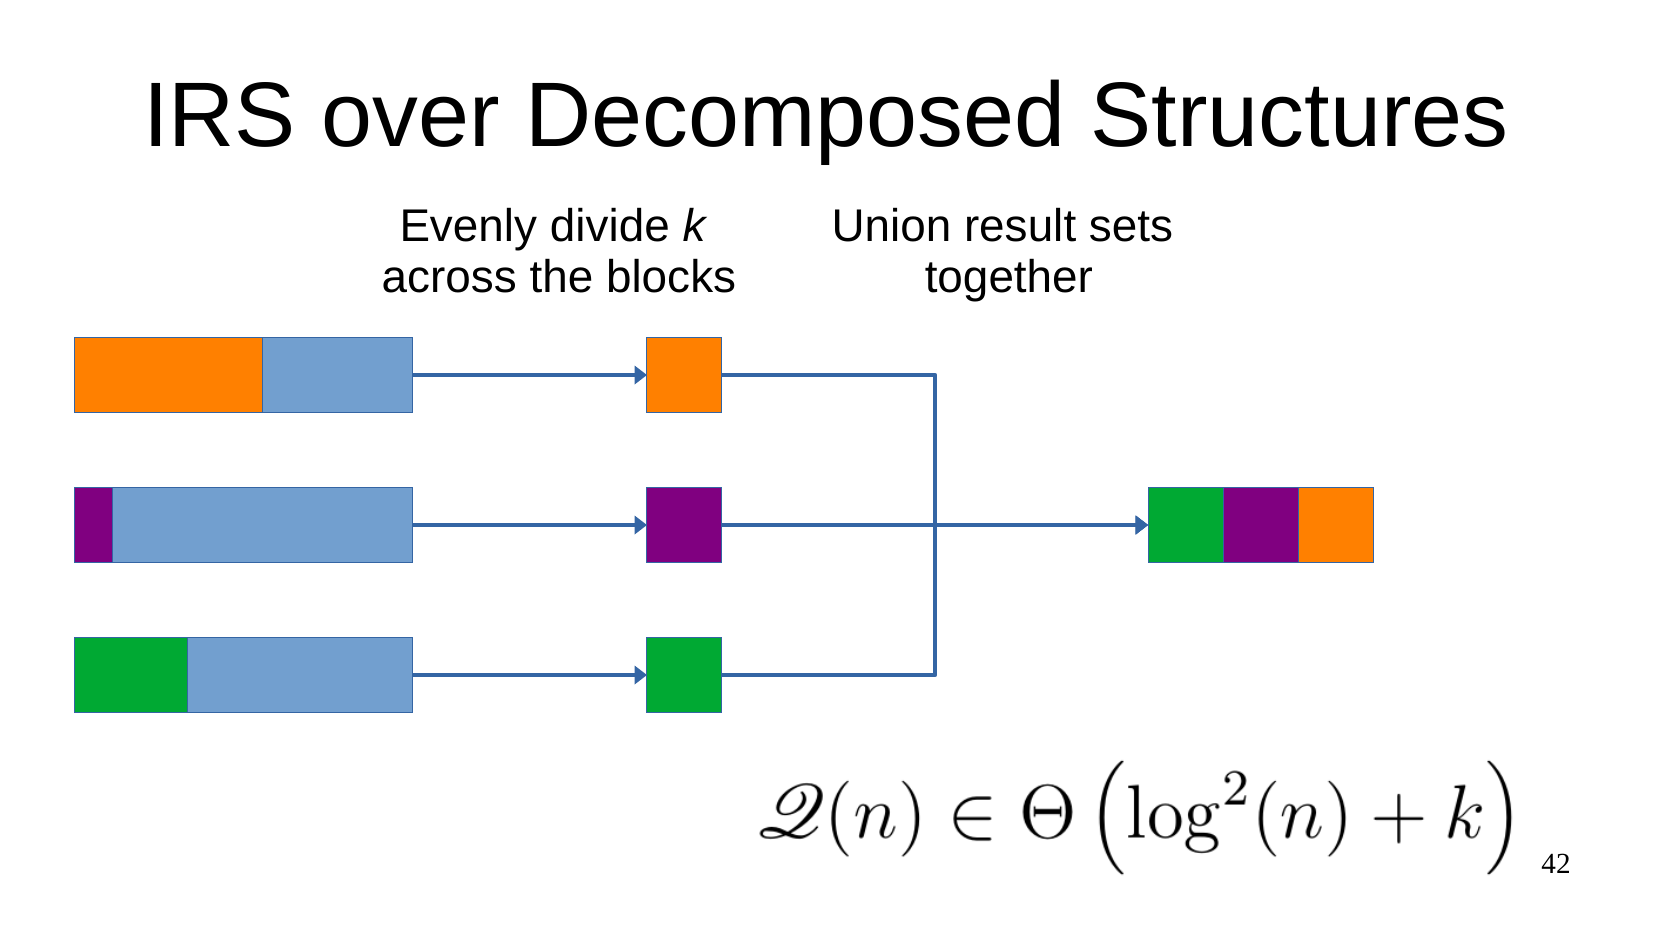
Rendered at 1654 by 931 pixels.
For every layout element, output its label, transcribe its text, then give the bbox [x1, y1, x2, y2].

text_box Union result sets together [816, 192, 1201, 310]
text_box Evenly divide k across the blocks [366, 192, 751, 310]
text_box [74, 487, 413, 563]
title IRS over Decomposed Structures [82, 37, 1571, 193]
text_box [646, 487, 722, 563]
text_box [74, 637, 413, 713]
text_box [646, 637, 722, 713]
text_box [646, 337, 722, 413]
text_box [74, 337, 413, 413]
text_box [1148, 487, 1374, 563]
picture [736, 721, 1524, 901]
